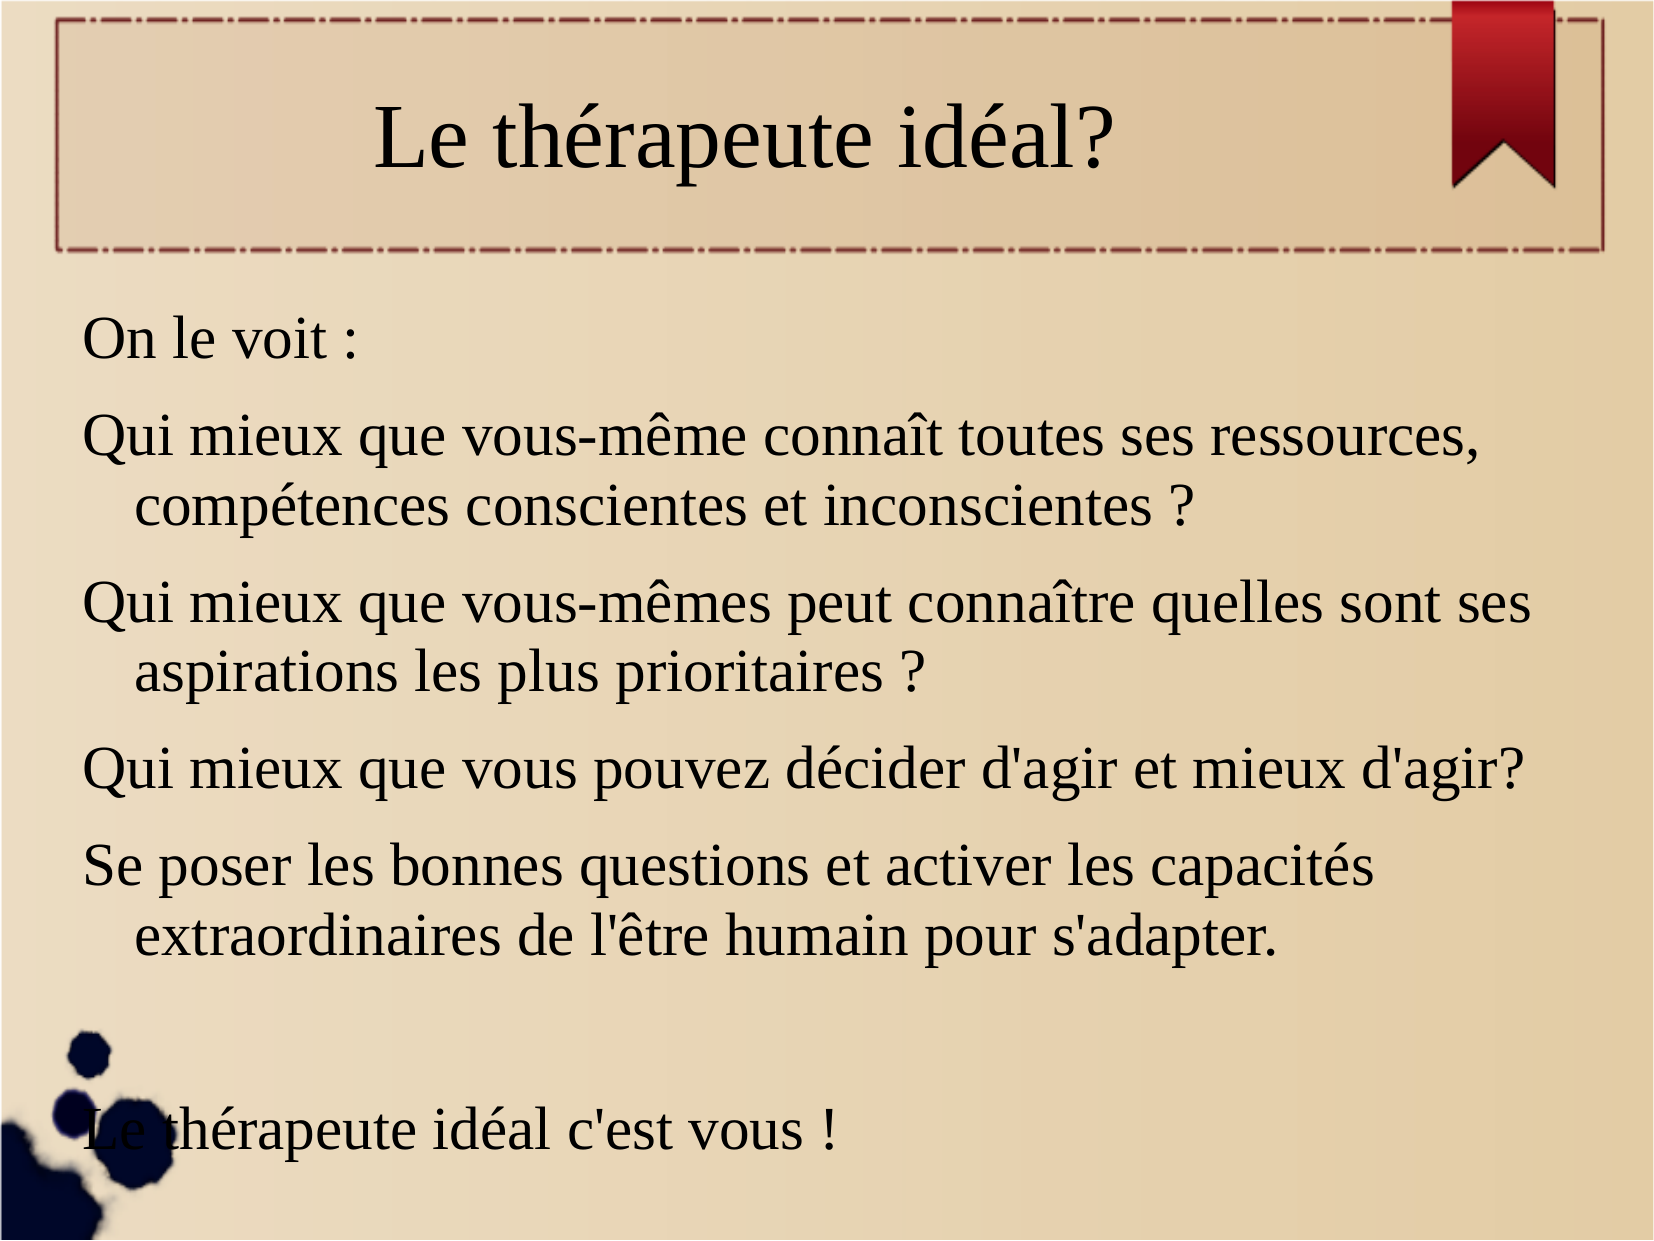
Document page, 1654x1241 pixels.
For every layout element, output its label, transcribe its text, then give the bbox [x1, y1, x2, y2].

title Le thérapeute idéal? [82, 47, 1409, 226]
list On le voit : Qui mieux que vous-même connaît toutes ses ressources, compétences conscientes et inconscientes ? Qui mieux que vous-mêmes peut connaître quelles sont ses aspirations les plus prioritaires ? Qui mieux que vous pouvez décider d'agir et mieux d'agir? Se poser les bonnes questions et activer les capacités extraordinaires de l'être humain pour s'adapter. Le thérapeute idéal c'est vous ! [82, 299, 1630, 1170]
picture [0, 0, 1654, 1240]
